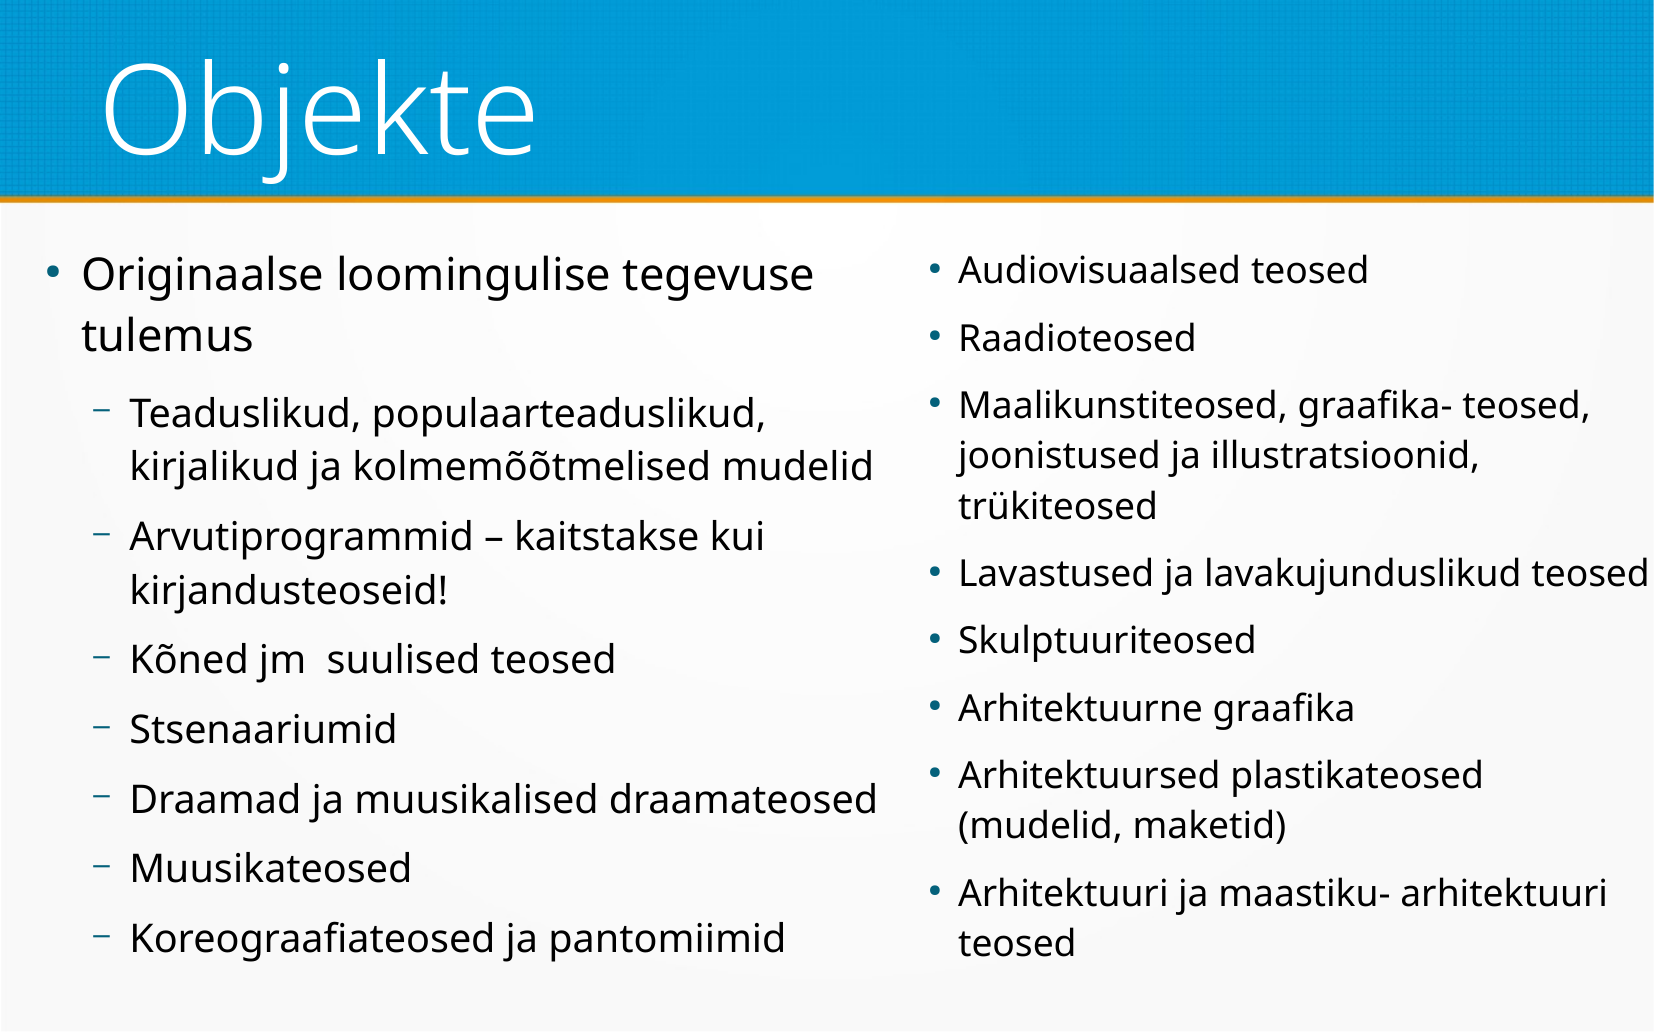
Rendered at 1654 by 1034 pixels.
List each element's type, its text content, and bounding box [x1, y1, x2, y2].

picture [0, 195, 1654, 1034]
list Originaalse loomingulise tegevuse tulemus Teaduslikud, populaarteaduslikud, kirjalikud ja kolmemõõtmelised mudelid Arvutiprogrammid – kaitstakse kui kirjandusteoseid! Kõned jm suulised teosed Stsenaariumid Draamad ja muusikalised draamateosed Muusikateosed Koreograafiateosed ja pantomiimid [33, 242, 893, 1008]
title Objekte [98, 0, 1654, 192]
list Audiovisuaalsed teosed Raadioteosed Maalikunstiteosed, graafika- teosed, joonistused ja illustratsioonid, trükiteosed Lavastused ja lavakujunduslikud teosed Skulptuuriteosed Arhitektuurne graafika Arhitektuursed plastikateosed (mudelid, maketid) Arhitektuuri ja maastiku- arhitektuuri teosed [918, 244, 1654, 1016]
